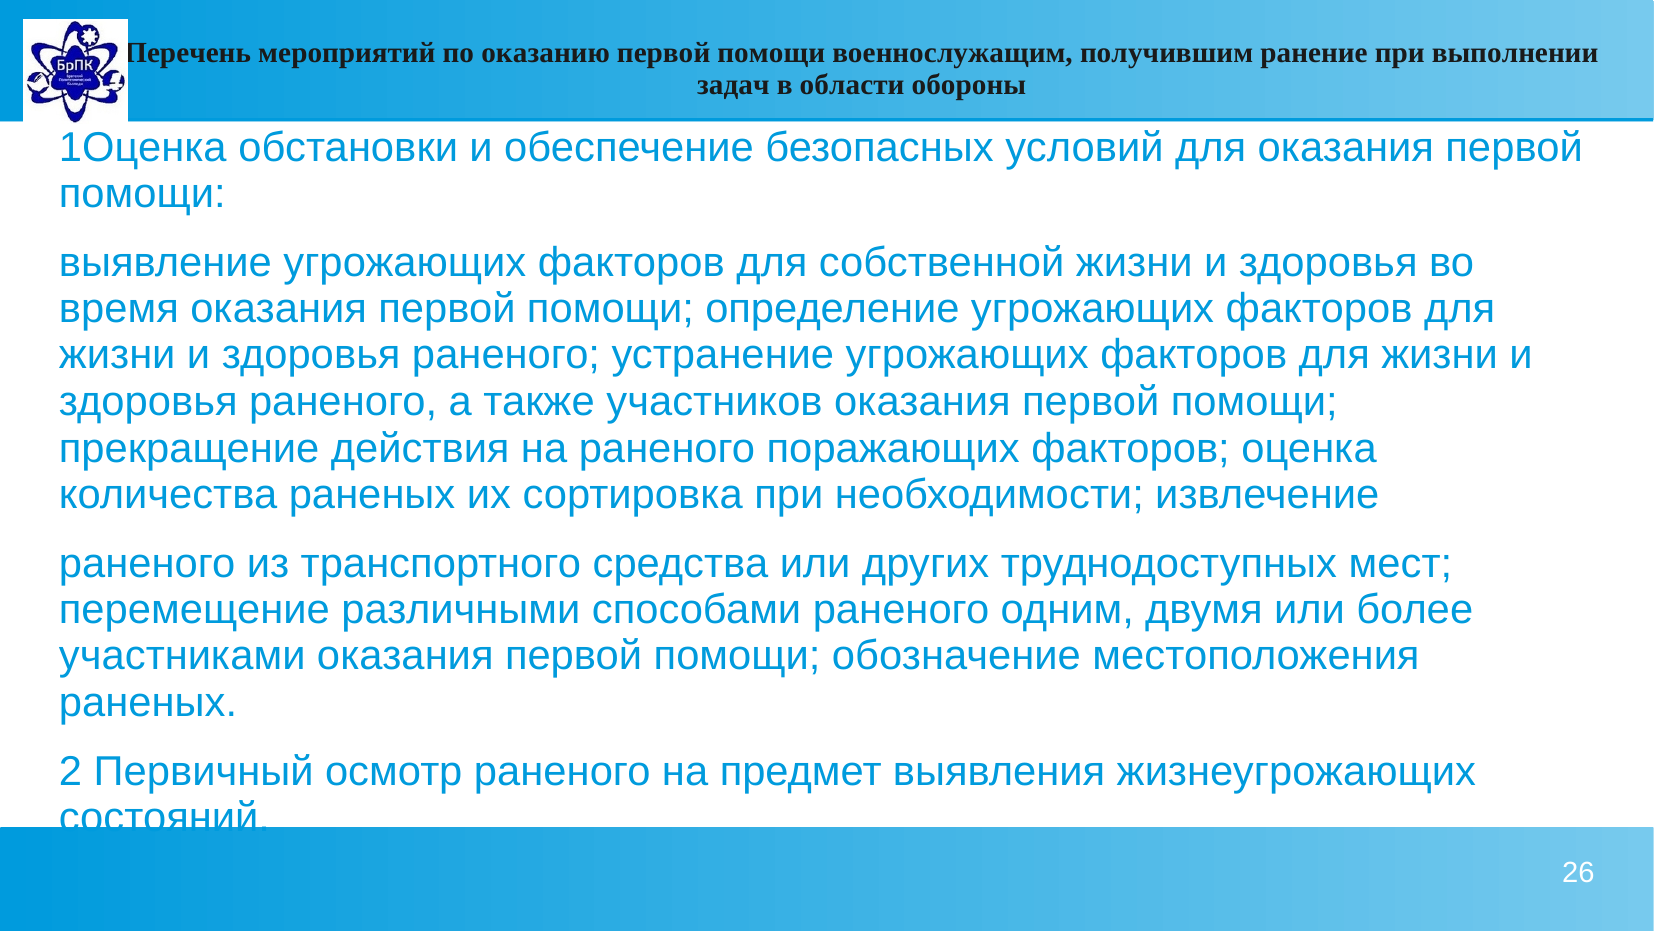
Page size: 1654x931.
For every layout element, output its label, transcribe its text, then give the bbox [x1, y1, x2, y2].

picture [23, 20, 128, 124]
title Перечень мероприятий по оказанию первой помощи военнослужащим, получившим ранение при выполнении задач в области обороны [128, 29, 1630, 108]
list 1Оценка обстановки и обеспечение безопасных условий для оказания первой помощи: выявление угрожающих факторов для собственной жизни и здоровья во время оказания первой помощи; определение угрожающих факторов для жизни и здоровья раненого; устранение угрожающих факторов для жизни и здоровья раненого, а также участников оказания первой помощи; прекращение действия на раненого поражающих факторов; оценка количества раненых их сортировка при необходимости; извлечение раненого из транспортного средства или других труднодоступных мест; перемещение различными способами раненого одним, двумя или более участниками оказания первой помощи; обозначение местоположения раненых. 2 Первичный осмотр раненого на предмет выявления жизнеугрожающих состояний. [59, 123, 1595, 714]
